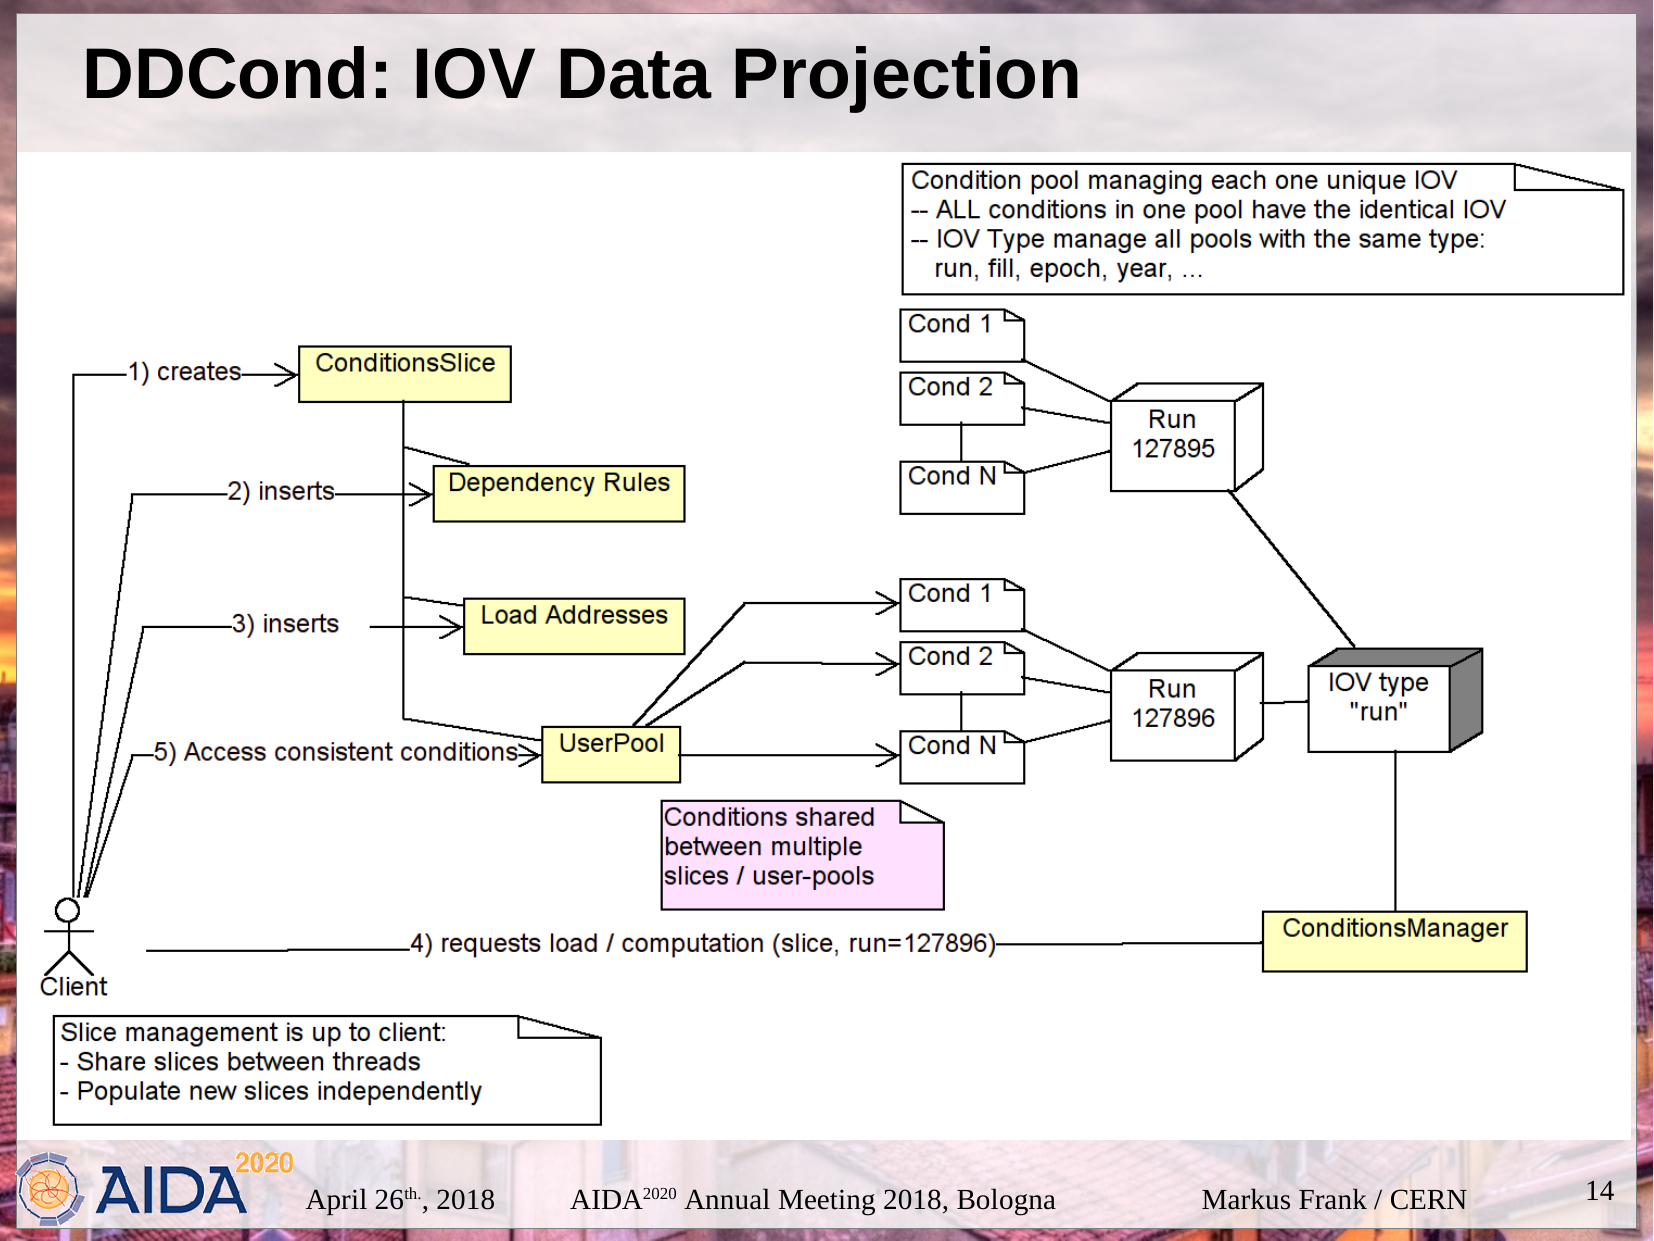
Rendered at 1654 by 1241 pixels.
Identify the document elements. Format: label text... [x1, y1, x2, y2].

title DDCond: IOV Data Projection [82, 0, 1535, 152]
picture [0, 0, 1654, 1241]
picture [17, 152, 1631, 1141]
